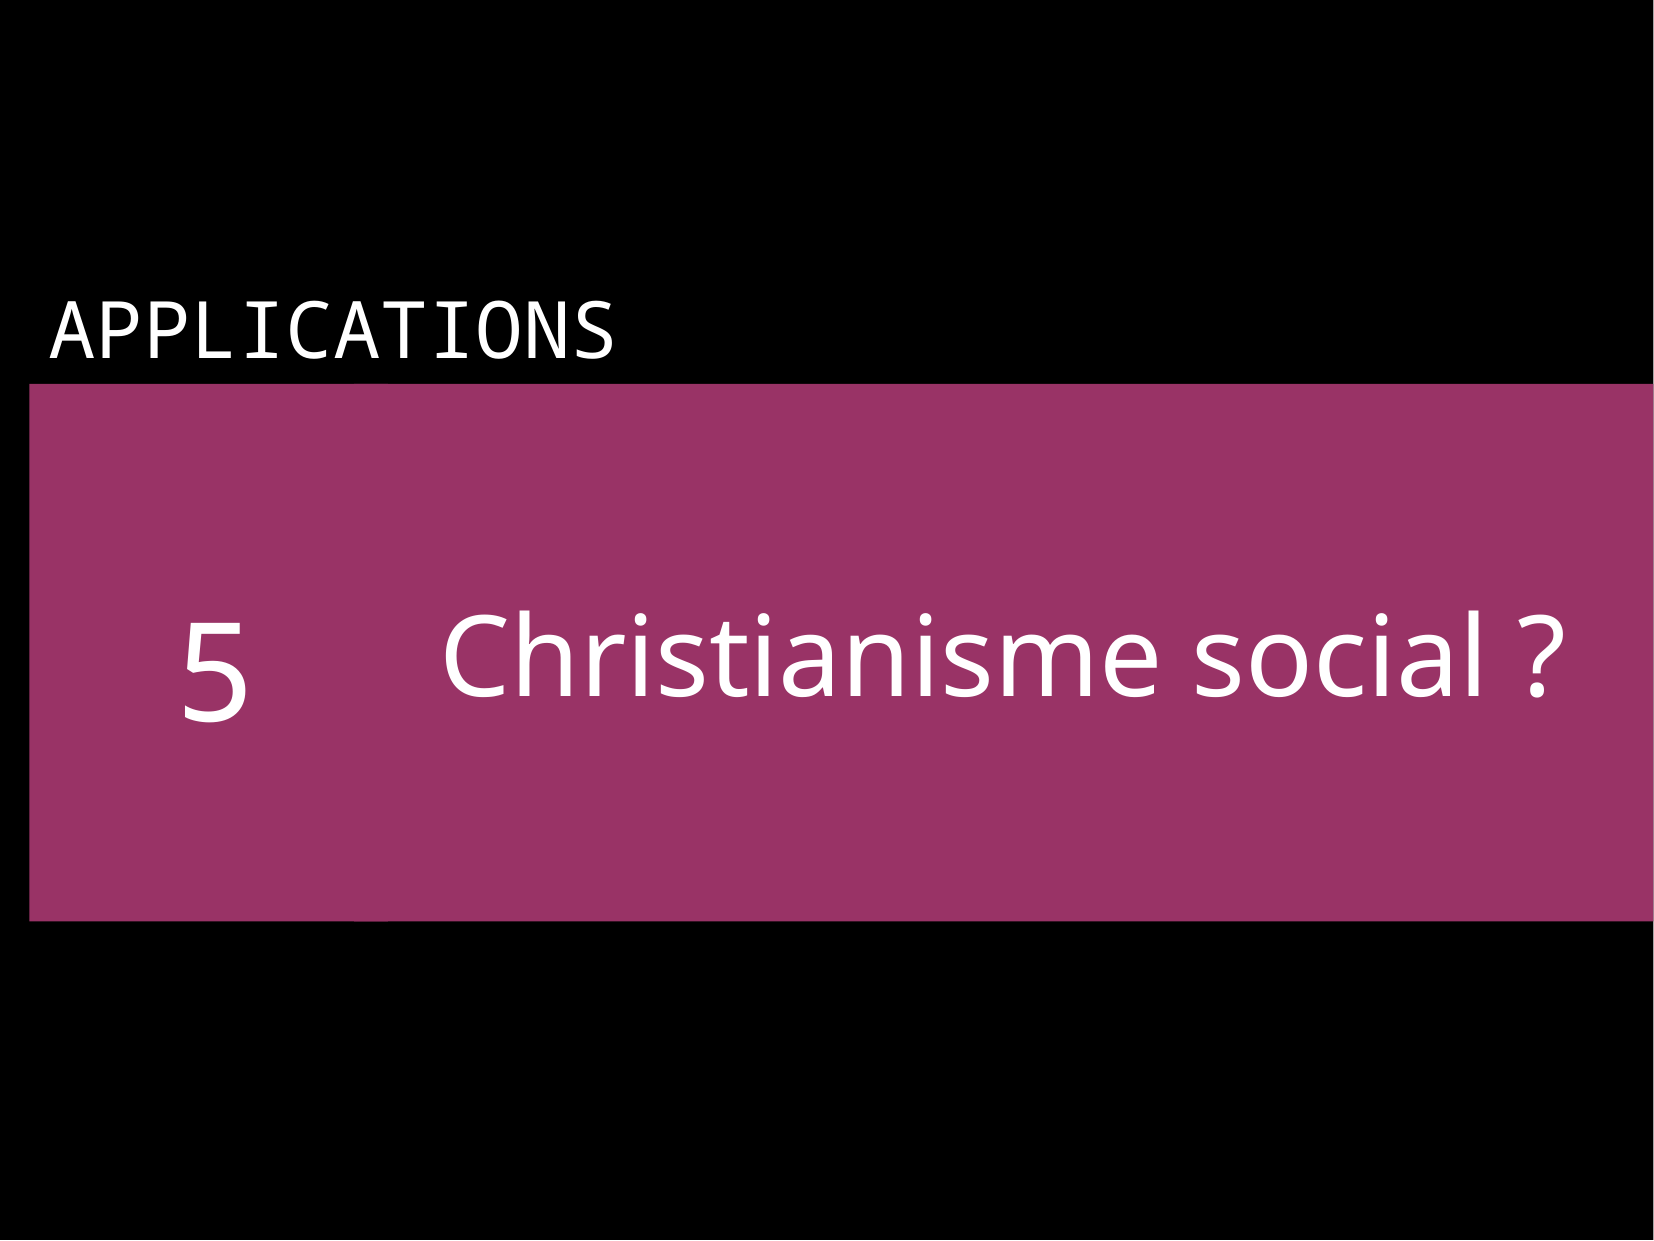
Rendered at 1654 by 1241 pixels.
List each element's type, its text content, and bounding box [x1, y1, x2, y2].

text_box APPLICATIONS [33, 265, 1377, 390]
text_box Christianisme social ? [354, 383, 1654, 922]
text_box 5 [159, 566, 300, 770]
text_box [29, 383, 354, 922]
